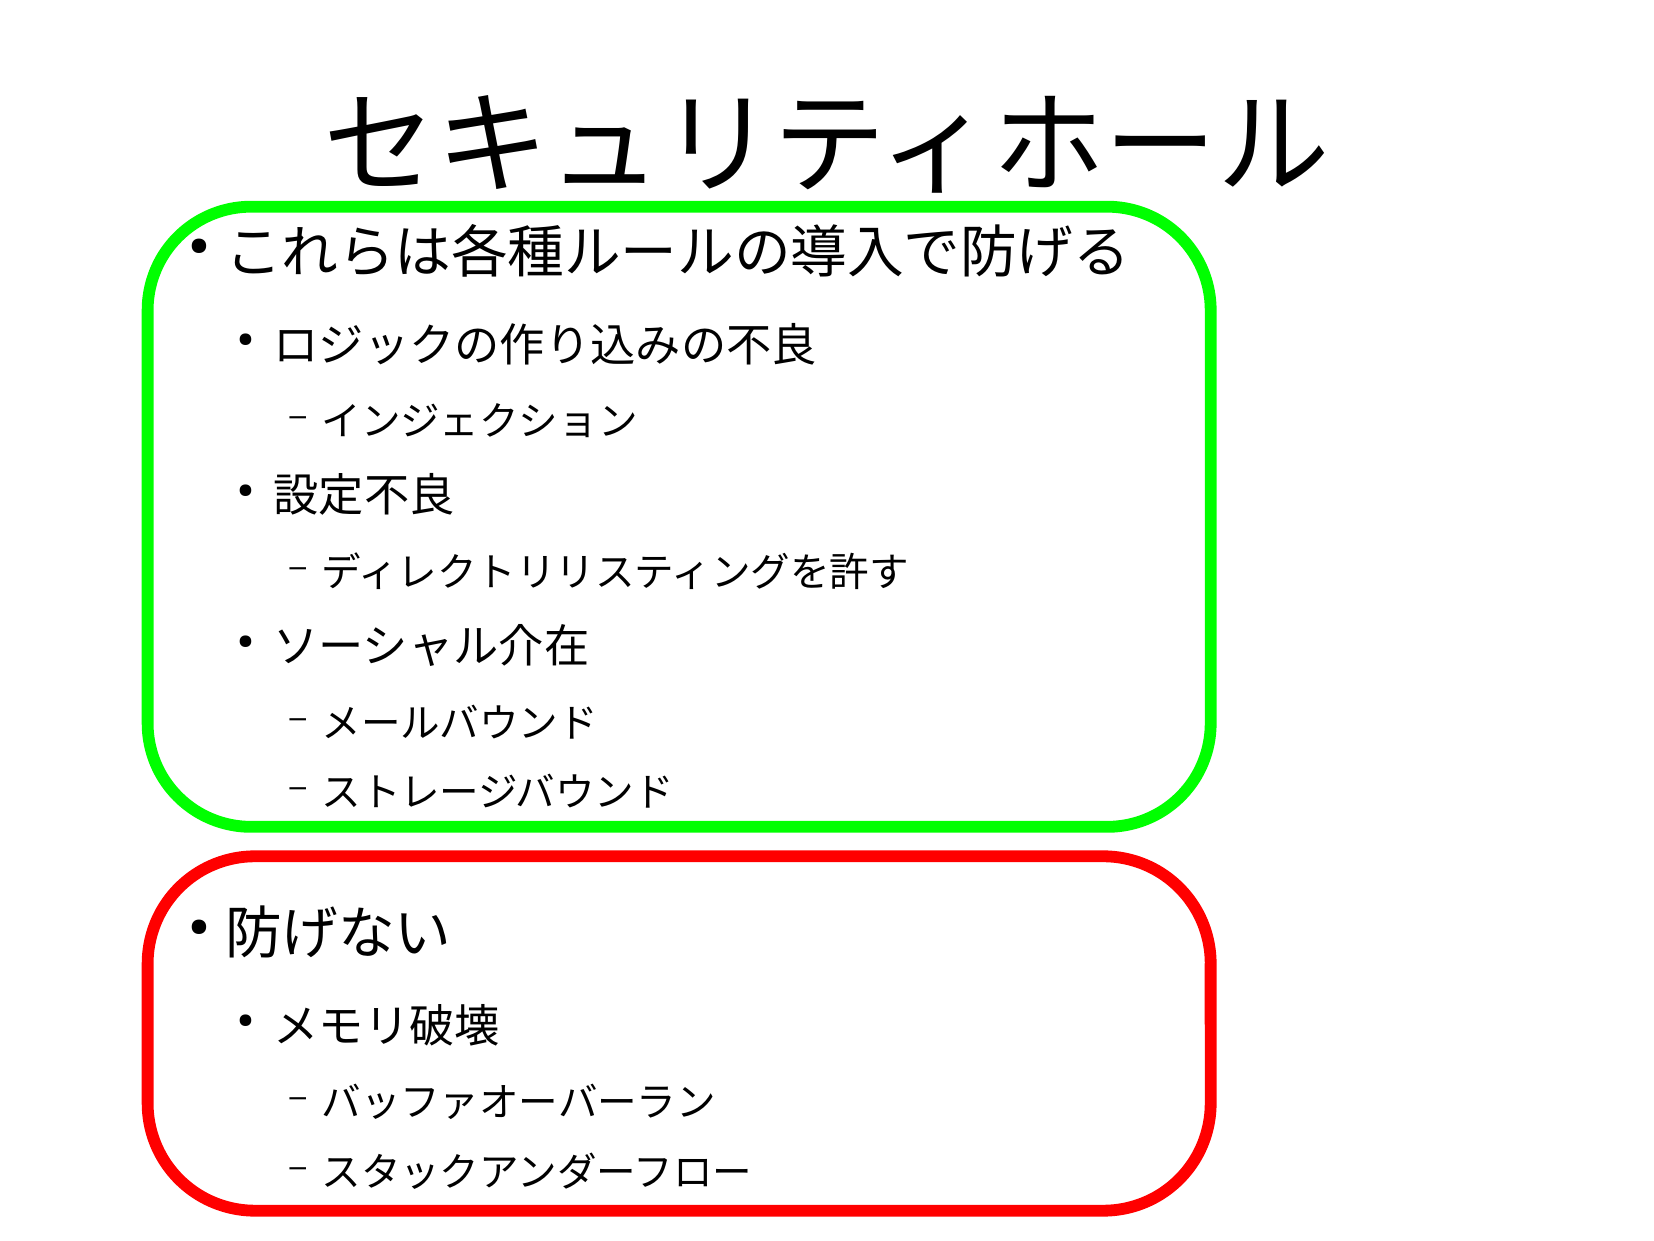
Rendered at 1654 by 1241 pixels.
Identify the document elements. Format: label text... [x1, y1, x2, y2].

list これらは各種ルールの導入で防げる ロジックの作り込みの不良 インジェクション 設定不良 ディレクトリリスティングを許す ソーシャル介在 メールバウンド ストレージバウンド 防げない メモリ破壊 バッファオーバーラン スタックアンダーフロー [177, 206, 1571, 1211]
list これらは各種ルールの導入で防げる ロジックの作り込みの不良 インジェクション 設定不良 ディレクトリリスティングを許す ソーシャル介在 メールバウンド ストレージバウンド 防げない メモリ破壊 バッファオーバーラン スタックアンダーフロー [177, 213, 1204, 820]
title セキュリティホール [82, 31, 1571, 239]
list これらは各種ルールの導入で防げる ロジックの作り込みの不良 インジェクション 設定不良 ディレクトリリスティングを許す ソーシャル介在 メールバウンド ストレージバウンド 防げない メモリ破壊 バッファオーバーラン スタックアンダーフロー [177, 863, 1204, 1204]
